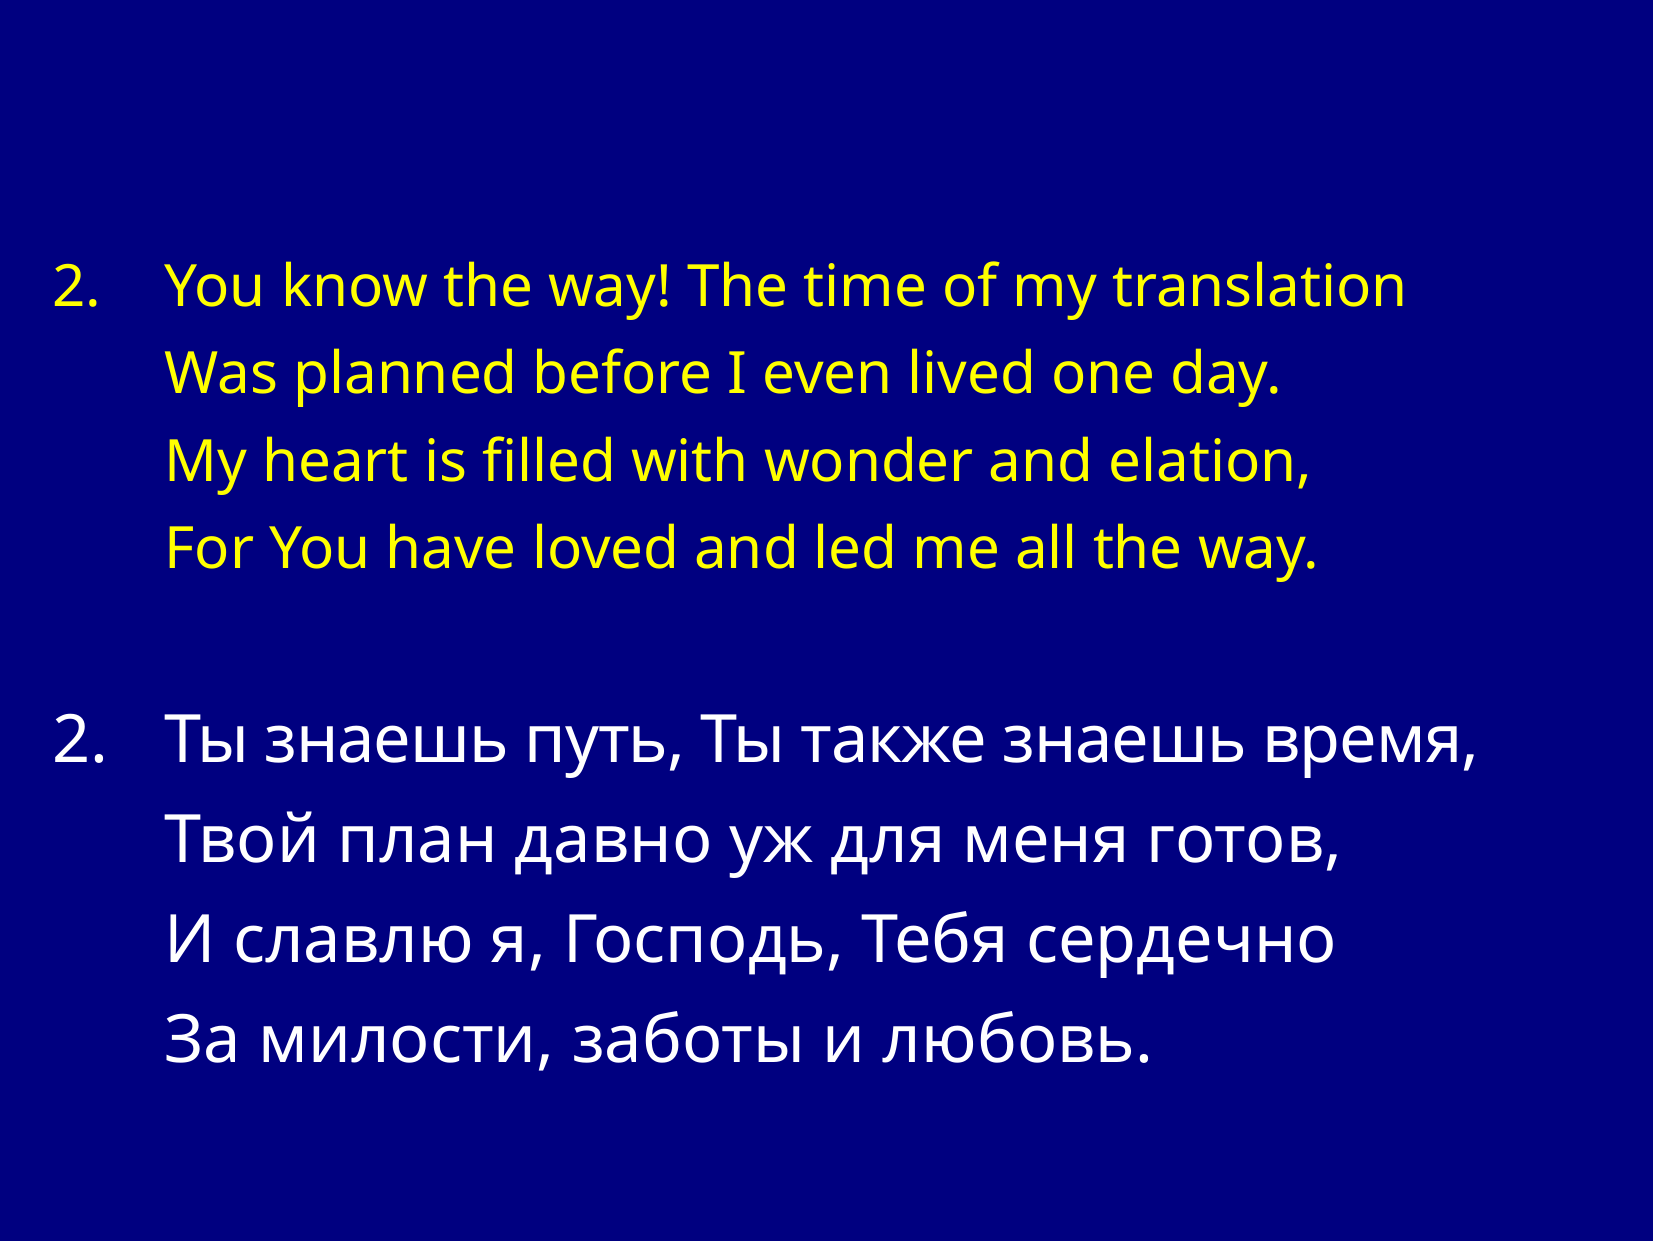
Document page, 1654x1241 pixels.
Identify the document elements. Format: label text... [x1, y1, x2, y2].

text_box 2. Ты знаешь путь, Ты также знаешь время, Твой план давно уж для меня готов, И славлю я, Господь, Тебя сердечно За милости, заботы и любовь. [37, 675, 1653, 1163]
text_box 2. You know the way! The time of my translation Was planned before I even lived one day. My heart is filled with wonder and elation, For You have loved and led me all the way. [37, 150, 1653, 638]
